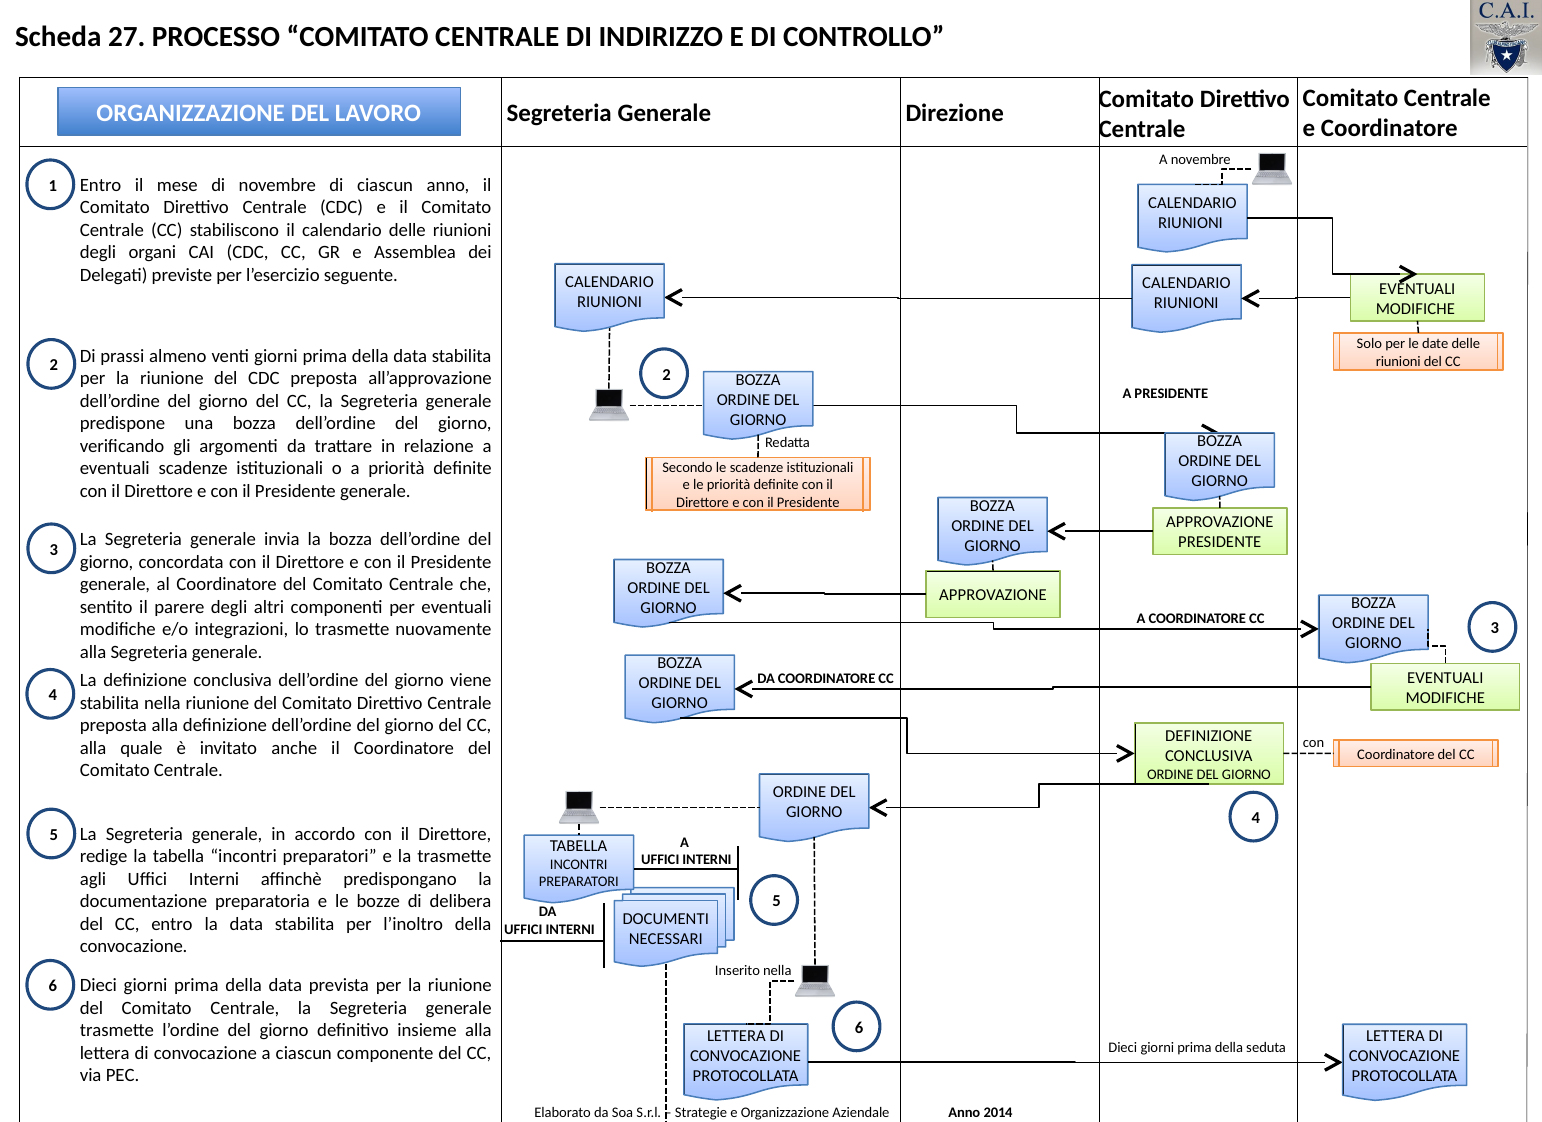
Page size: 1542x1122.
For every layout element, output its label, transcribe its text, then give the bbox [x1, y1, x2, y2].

text_box Inserito nella [611, 953, 896, 987]
text_box A PRESIDENTE [1074, 377, 1257, 410]
text_box DA UFFICI INTERNI [458, 894, 622, 945]
text_box DOCUMENTI NECESSARI [614, 887, 734, 953]
text_box BOZZA ORDINE DEL GIORNO [703, 371, 813, 440]
text_box Di prassi almeno venti giorni prima della data stabilita per la riunione del CDC preposta all’approvazione dell’ordine del giorno del CC, la Segreteria generale predispone una bozza dell’ordine del giorno, verificando gli argomenti da trattare in relazione a eventuali scadenze istituzionali o a priorità definite con il Direttore e con il Presidente generale. [64, 336, 506, 509]
text_box 1 [26, 159, 74, 209]
text_box 4 [26, 669, 74, 719]
text_box 5 [750, 876, 798, 925]
text_box LETTERA DI CONVOCAZIONE PROTOCOLLATA [1342, 1024, 1467, 1101]
text_box Segreteria Generale [500, 78, 899, 146]
text_box LETTERA DI CONVOCAZIONE PROTOCOLLATA [683, 1023, 808, 1100]
text_box La Segreteria generale, in accordo con il Direttore, redige la tabella “incontri preparatori” e la trasmette agli Uffici Interni affinchè predispongano la documentazione preparatoria e le bozze di delibera del CC, entro la data stabilita per l’inoltro della convocazione. [64, 814, 506, 965]
text_box BOZZA ORDINE DEL GIORNO [1164, 432, 1275, 501]
text_box APPROVAZIONE PRESIDENTE [1152, 507, 1287, 555]
text_box Dieci giorni prima della seduta [1055, 1030, 1340, 1063]
text_box Coordinatore del CC [1333, 740, 1492, 767]
text_box BOZZA ORDINE DEL GIORNO [937, 497, 1048, 565]
text_box 5 [27, 809, 75, 858]
text_box Comitato Centrale e Coordinatore [1296, 77, 1527, 145]
text_box Redatta [727, 425, 848, 457]
text_box ORDINE DEL GIORNO [759, 773, 869, 842]
text_box Direzione [899, 78, 1101, 146]
text_box EVENTUALI MODIFICHE [1371, 663, 1520, 711]
text_box 2 [640, 348, 688, 398]
text_box La definizione conclusiva dell’ordine del giorno viene stabilita nella riunione del Comitato Direttivo Centrale preposta alla definizione dell’ordine del giorno del CC, alla quale è invitato anche il Coordinatore del Comitato Centrale. [64, 660, 506, 788]
text_box TABELLA INCONTRI PREPARATORI [524, 835, 634, 903]
text_box La Segreteria generale invia la bozza dell’ordine del giorno, concordata con il Direttore e con il Presidente generale, al Coordinatore del Comitato Centrale che, sentito il parere degli altri componenti per eventuali modifiche e/o integrazioni, lo trasmette nuovamente alla Segreteria generale. [64, 519, 506, 660]
text_box APPROVAZIONE [925, 570, 1061, 618]
picture [1251, 152, 1293, 186]
text_box 4 [1230, 792, 1277, 841]
text_box Entro il mese di novembre di ciascun anno, il Comitato Direttivo Centrale (CDC) e il Comitato Centrale (CC) stabiliscono il calendario delle riunioni degli organi CAI (CDC, CC, GR e Assemblea dei Delegati) previste per l’esercizio seguente. [64, 165, 501, 293]
text_box Dieci giorni prima della data prevista per la riunione del Comitato Centrale, la Segreteria generale trasmette l’ordine del giorno definitivo insieme alla lettera di convocazione a ciascun componente del CC, via PEC. [64, 965, 506, 1093]
picture [1470, 0, 1542, 75]
text_box 3 [27, 523, 75, 573]
text_box 6 [26, 960, 74, 1010]
text_box ORGANIZZAZIONE DEL LAVORO [57, 87, 461, 136]
text_box Elaborato da Soa S.r.l. – Strategie e Organizzazione Aziendale Anno 2014 [2, 1096, 1542, 1122]
text_box CALENDARIO RIUNIONI [1131, 264, 1242, 333]
text_box DA COORDINATORE CC [683, 661, 968, 694]
picture [794, 964, 836, 998]
text_box A UFFICI INTERNI [595, 825, 778, 876]
text_box A COORDINATORE CC [1058, 601, 1343, 634]
text_box Solo per le date delle riunioni del CC [1340, 332, 1504, 370]
text_box BOZZA ORDINE DEL GIORNO [1318, 595, 1429, 663]
text_box BOZZA ORDINE DEL GIORNO [625, 655, 735, 723]
text_box EVENTUALI MODIFICHE [1350, 274, 1485, 321]
text_box BOZZA ORDINE DEL GIORNO [613, 559, 724, 627]
picture [588, 388, 630, 422]
text_box CALENDARIO RIUNIONI [1137, 184, 1248, 252]
text_box Scheda 27. PROCESSO “COMITATO CENTRALE DI INDIRIZZO E DI CONTROLLO” [0, 0, 1470, 74]
text_box 3 [1469, 602, 1516, 652]
text_box 2 [27, 339, 75, 389]
text_box CALENDARIO RIUNIONI [554, 263, 665, 332]
text_box con [1171, 725, 1456, 759]
text_box 6 [833, 1002, 880, 1051]
text_box Secondo le scadenze istituzionali e le priorità definite con il Direttore e con il Presidente [653, 457, 863, 511]
picture [558, 790, 600, 825]
text_box A novembre [1104, 142, 1286, 175]
text_box Comitato Direttivo Centrale [1101, 78, 1297, 146]
text_box DEFINIZIONE CONCLUSIVA ORDINE DEL GIORNO [1134, 723, 1284, 784]
